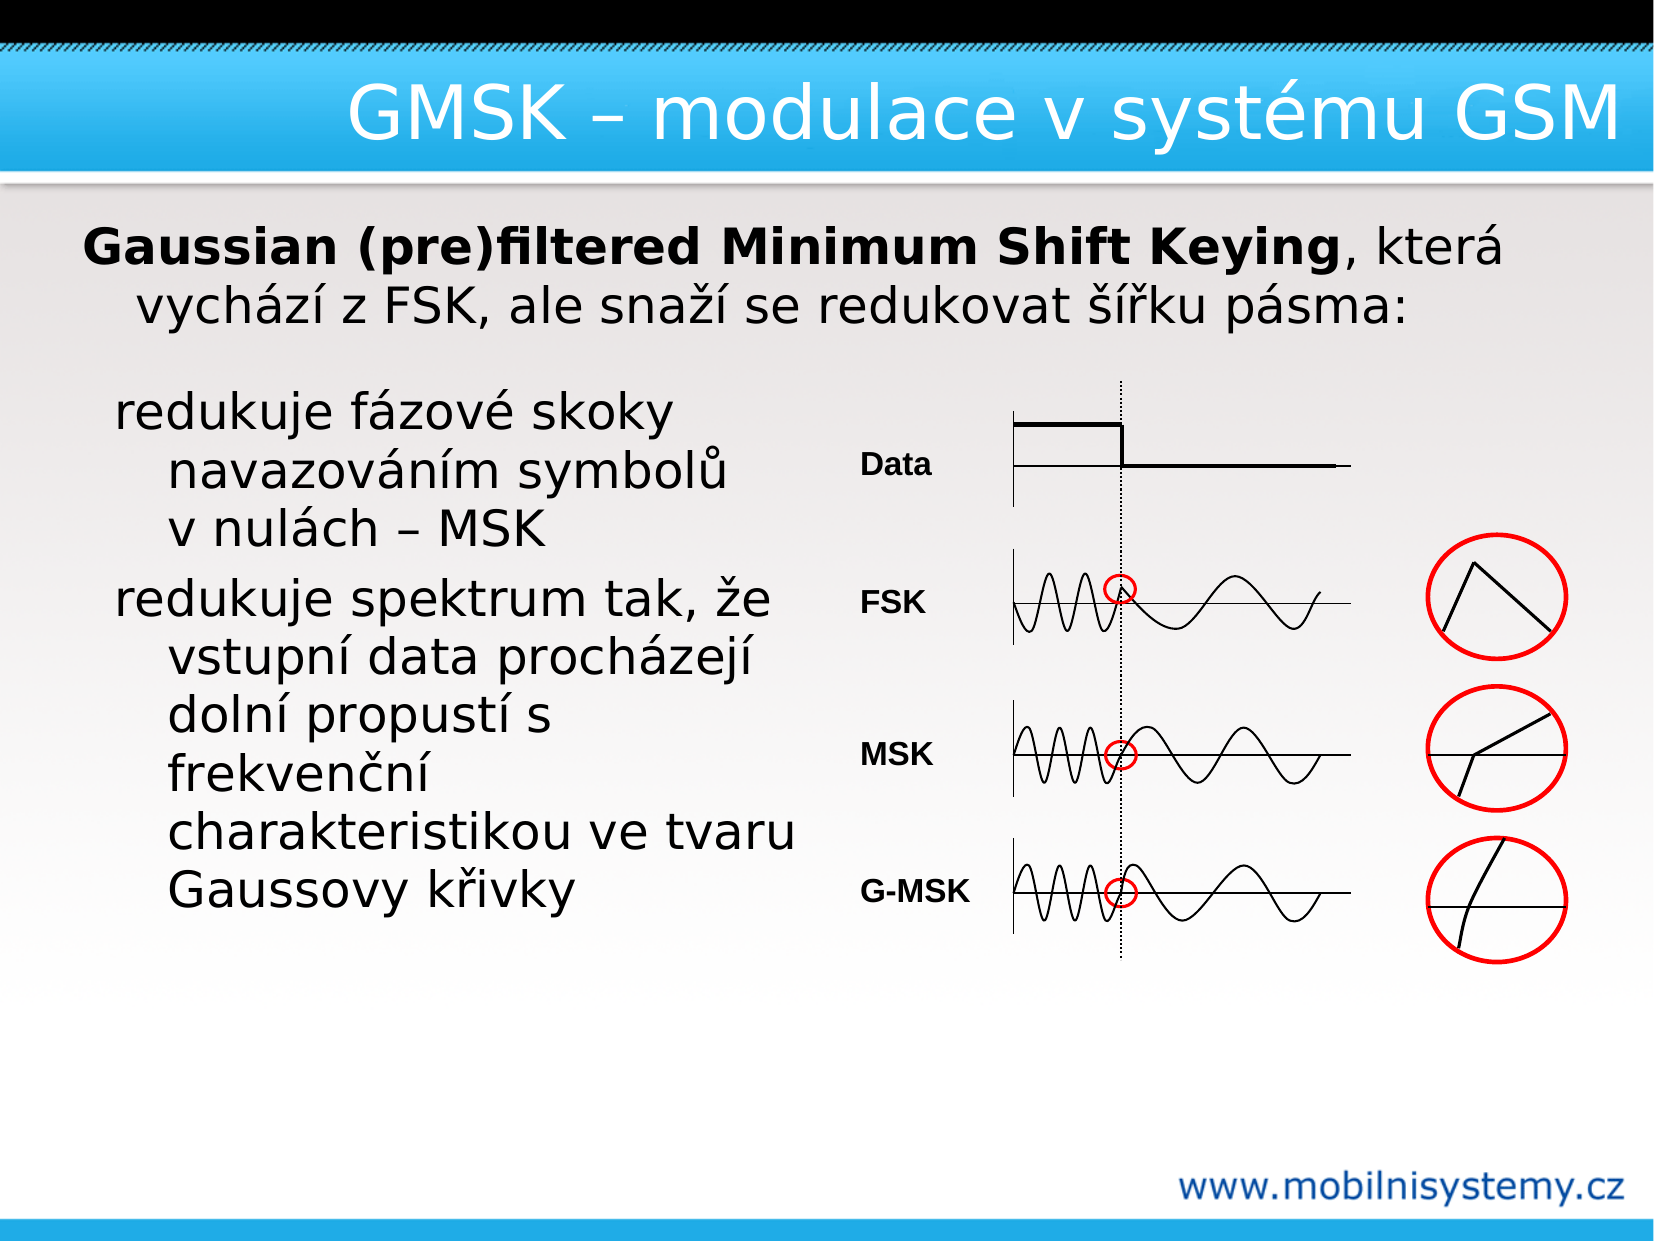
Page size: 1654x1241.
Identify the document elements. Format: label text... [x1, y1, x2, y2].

text_box MSK [844, 727, 950, 780]
text_box G-MSK [844, 865, 986, 918]
list Gaussian (pre)filtered Minimum Shift Keying, která vychází z FSK, ale snaží se redukovat šířku pásma: [64, 218, 1565, 355]
text_box FSK [844, 576, 942, 629]
picture [0, 0, 1654, 1241]
text_box Data [844, 438, 948, 491]
title GMSK – modulace v systému GSM [29, 49, 1625, 178]
list redukuje fázové skoky navazováním symbolů v nulách – MSK redukuje spektrum tak, že vstupní data procházejí dolní propustí s frekvenční charakteristikou ve tvaru Gaussovy křivky [96, 383, 802, 1013]
